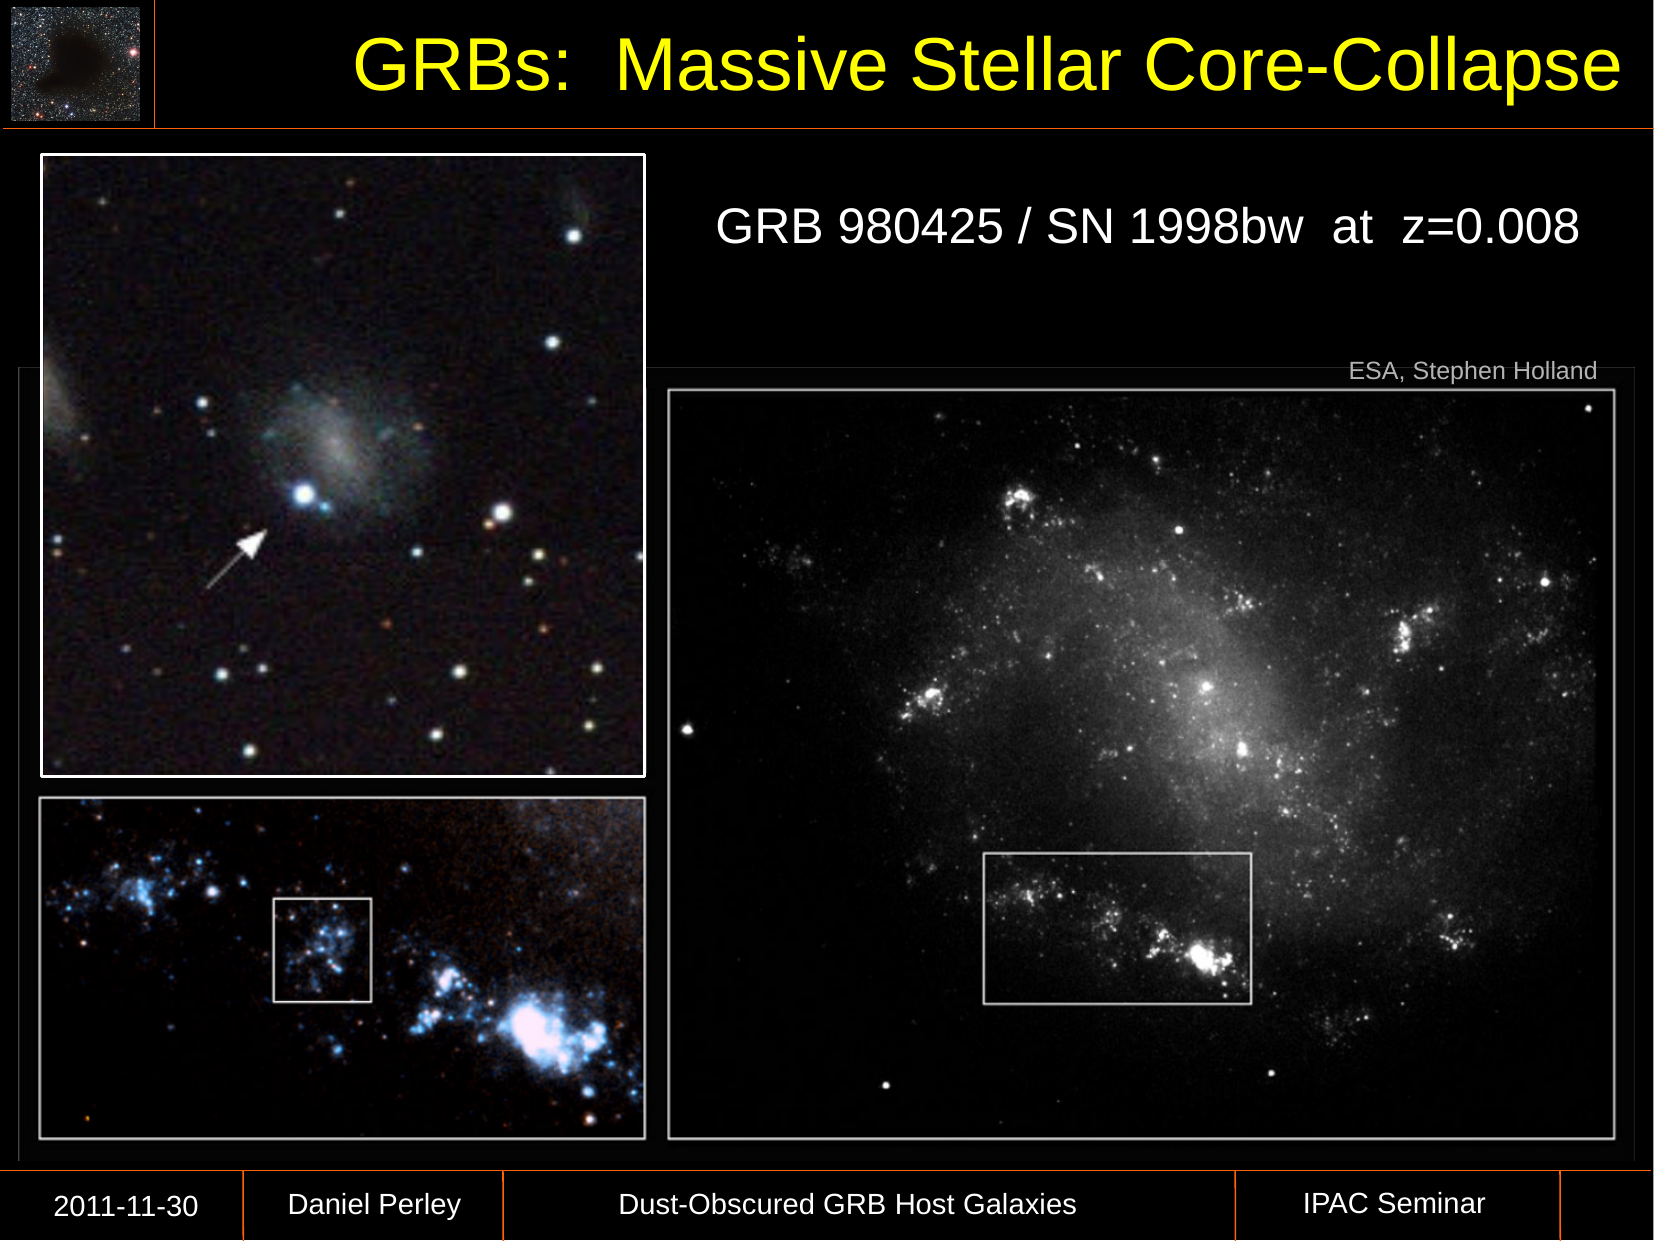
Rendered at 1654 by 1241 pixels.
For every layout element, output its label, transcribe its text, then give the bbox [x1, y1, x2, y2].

text_box ESA, Stephen Holland [1333, 349, 1654, 393]
picture [18, 367, 1635, 1162]
picture [11, 7, 140, 121]
text_box GRB 980425 / SN 1998bw at z=0.008 [700, 191, 1601, 262]
picture [43, 156, 644, 776]
title GRBs: Massive Stellar Core-Collapse [262, 21, 1624, 108]
